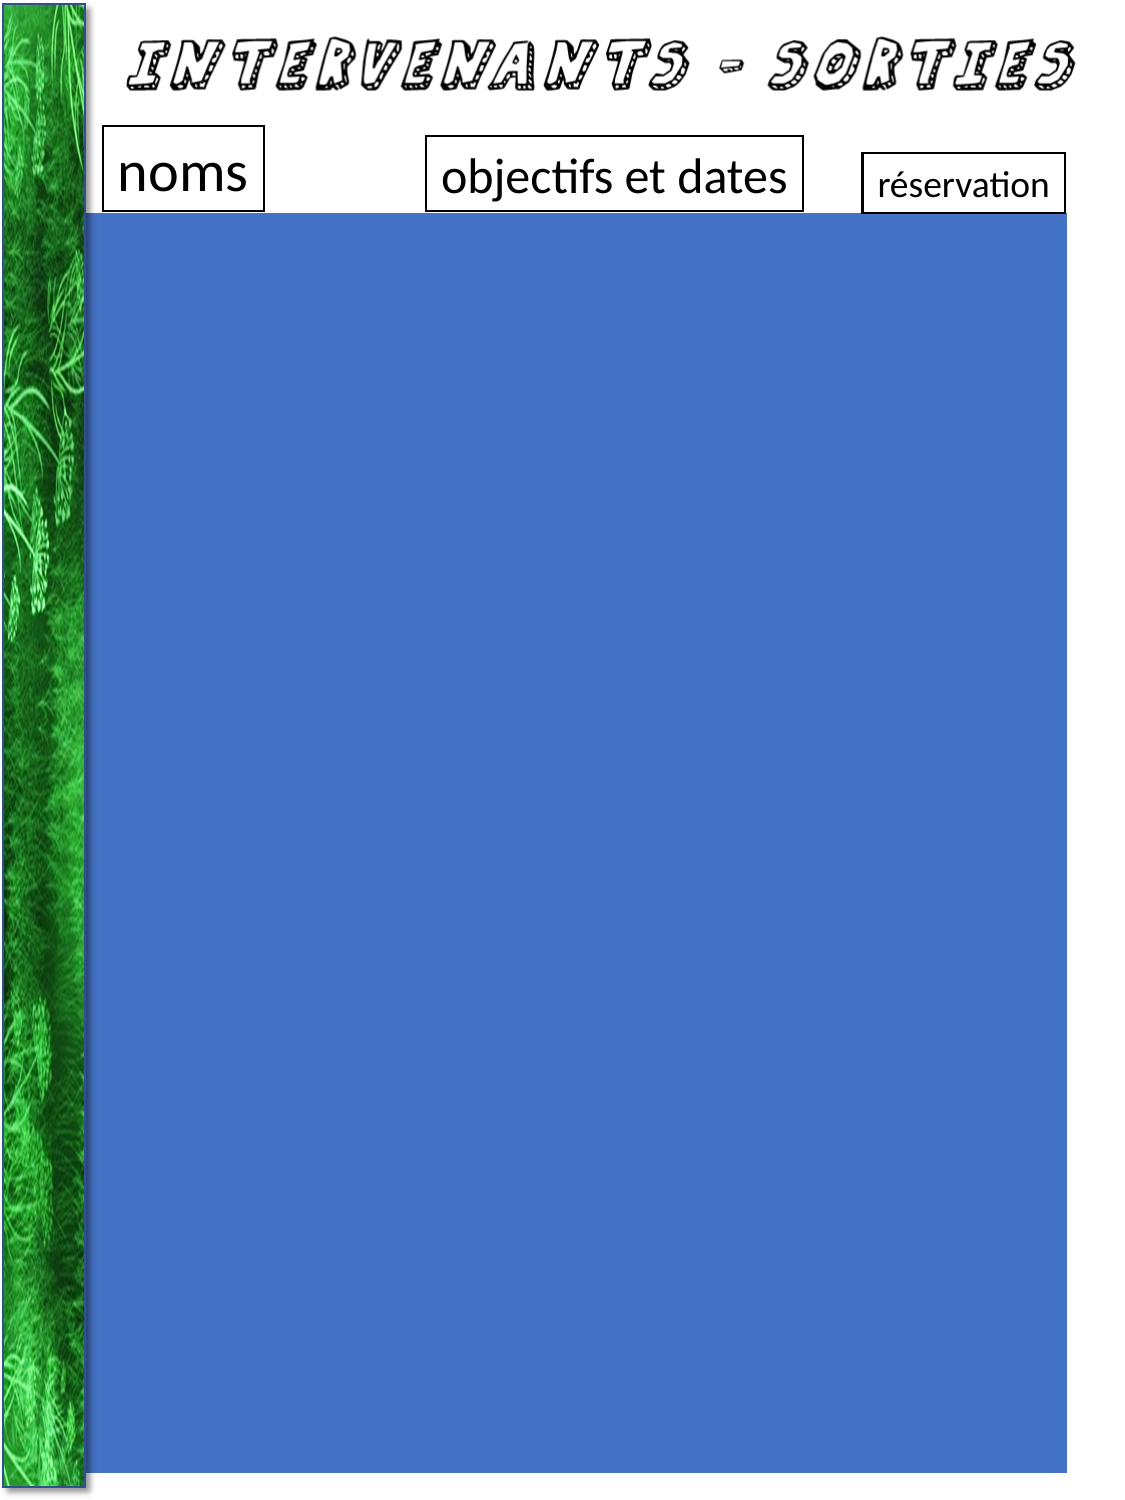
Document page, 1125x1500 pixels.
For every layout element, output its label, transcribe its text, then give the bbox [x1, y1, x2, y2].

table_cell [869, 1315, 1067, 1473]
table_cell [869, 1158, 1067, 1315]
table_header [99, 213, 394, 371]
table_cell [99, 1315, 394, 1473]
table_cell [99, 1000, 394, 1158]
table_cell [394, 1158, 869, 1315]
table_cell [869, 1000, 1067, 1158]
table_header [394, 213, 869, 371]
table_cell [869, 528, 1067, 686]
table_cell [99, 1158, 394, 1315]
table_cell [99, 843, 394, 1000]
table_cell [99, 528, 394, 686]
table_cell [394, 371, 869, 528]
table_cell [394, 528, 869, 686]
text_box objectifs et dates [426, 153, 803, 211]
text_box noms [103, 153, 264, 211]
table_cell [394, 1315, 869, 1473]
table_cell [394, 843, 869, 1000]
table_cell [99, 371, 394, 528]
table_cell [394, 1000, 869, 1158]
table_cell [869, 686, 1067, 843]
table_cell [869, 843, 1067, 1000]
text_box réservation [863, 153, 1065, 213]
table_cell [99, 686, 394, 843]
table_cell [869, 371, 1067, 528]
table_cell [394, 686, 869, 843]
table_header [869, 213, 1067, 371]
picture [0, 0, 1125, 1500]
